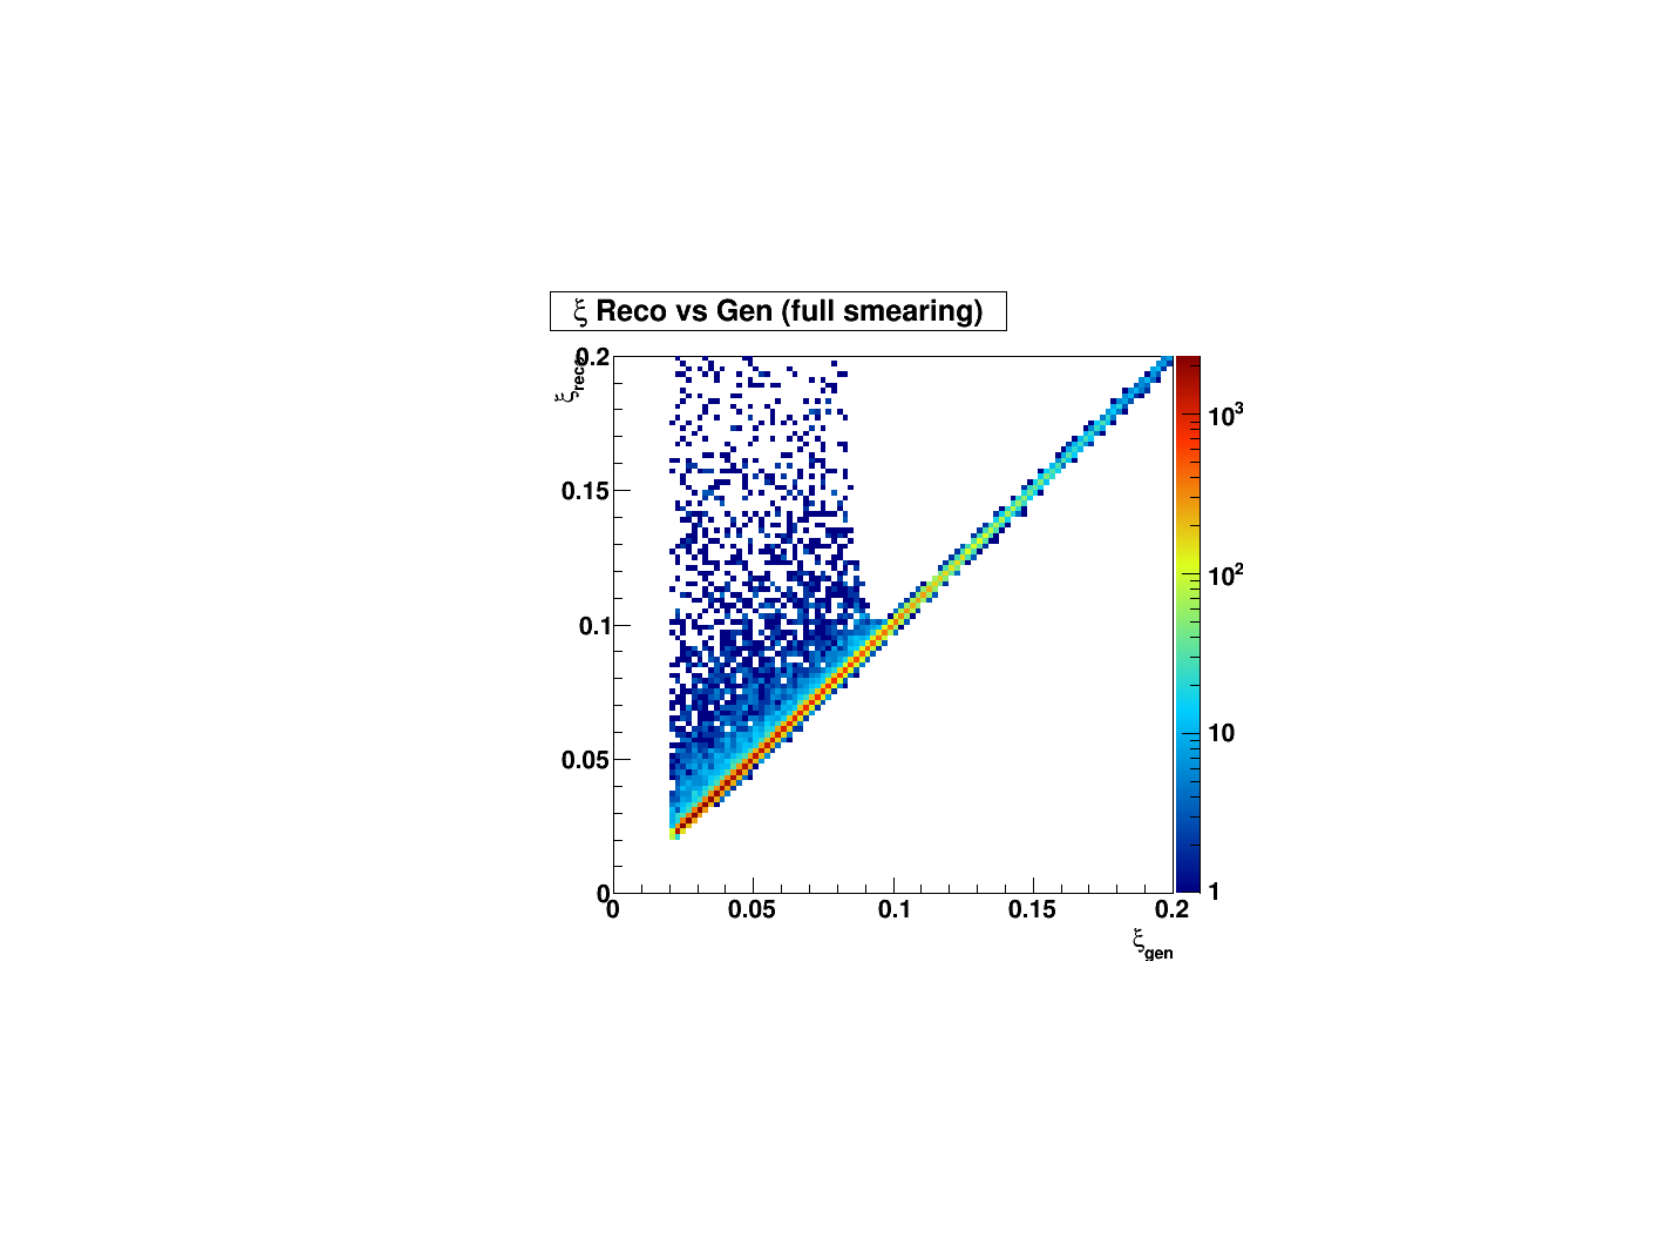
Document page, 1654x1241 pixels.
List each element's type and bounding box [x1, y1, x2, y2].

picture [544, 289, 1243, 961]
